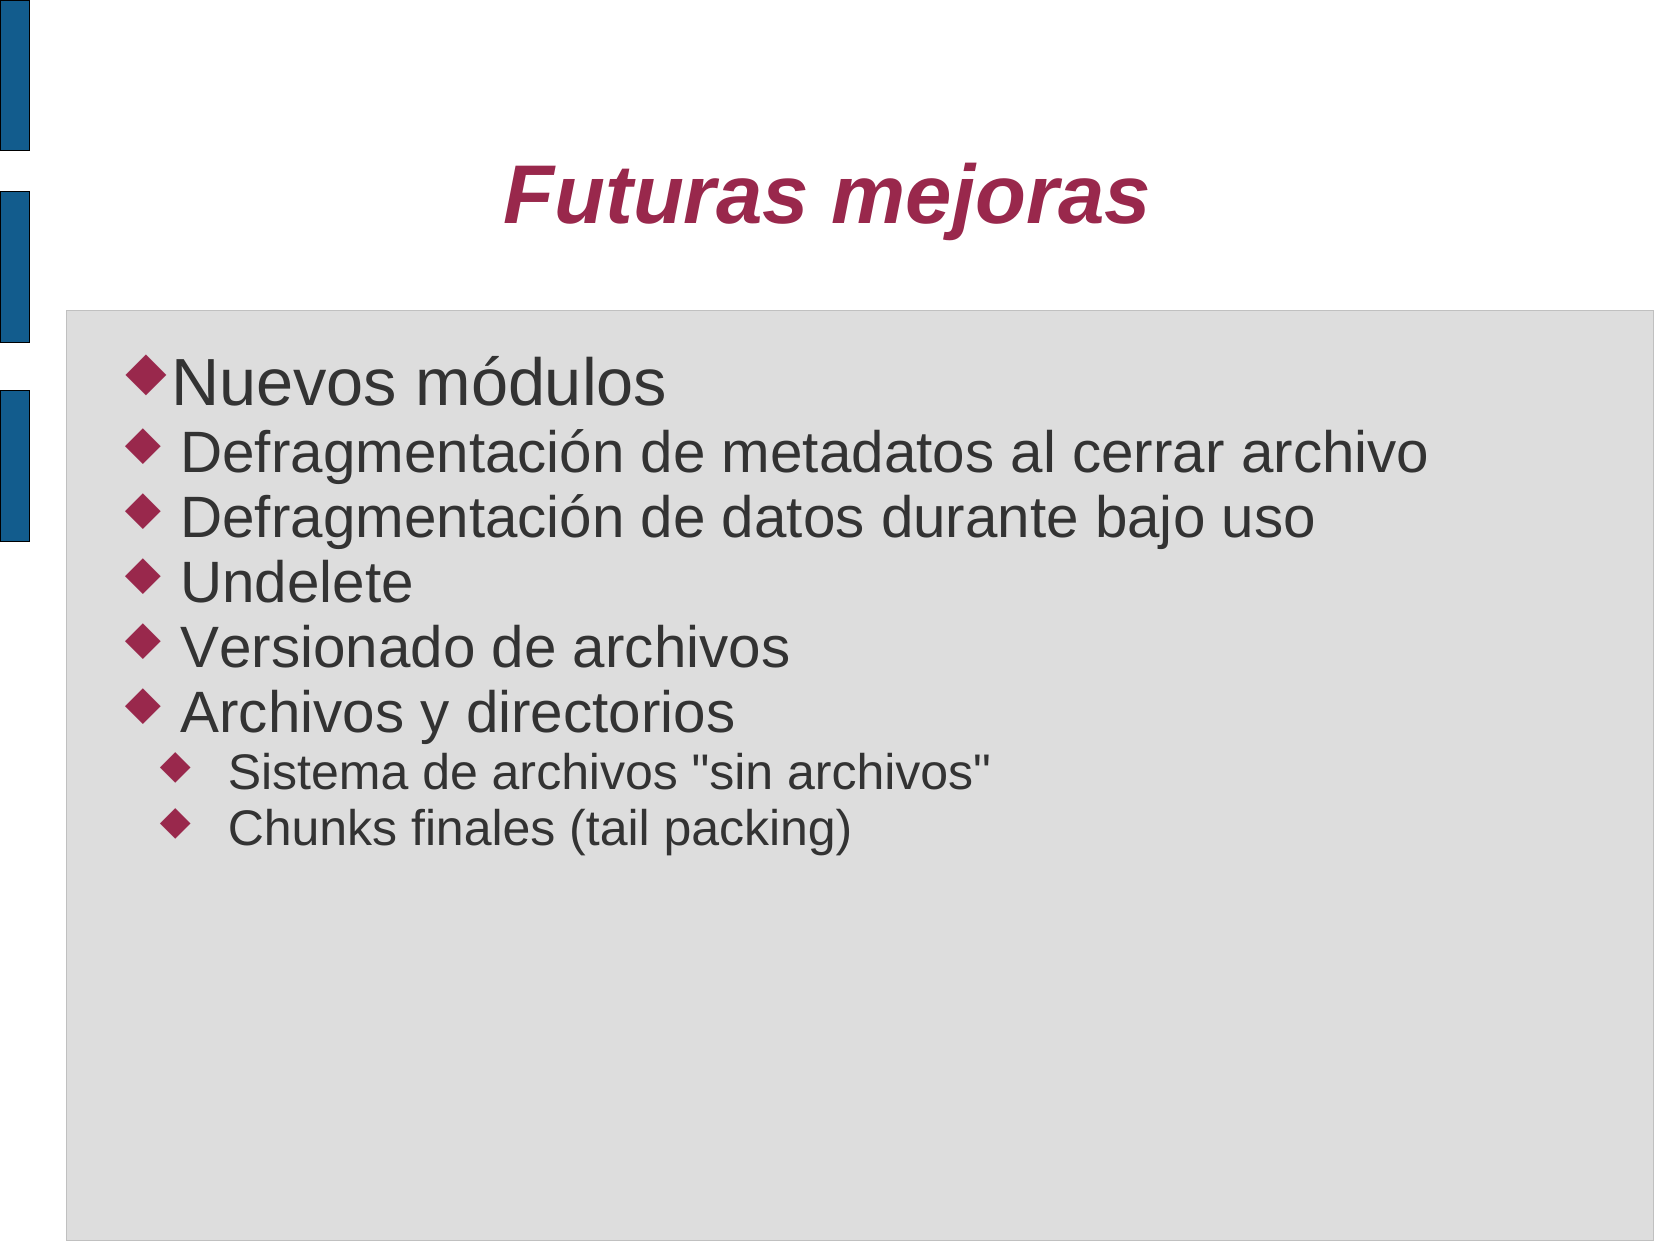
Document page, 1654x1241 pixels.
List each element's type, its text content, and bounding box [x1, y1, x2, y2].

list Nuevos módulos Defragmentación de metadatos al cerrar archivo Defragmentación de datos durante bajo uso Undelete Versionado de archivos Archivos y directorios Sistema de archivos "sin archivos" Chunks finales (tail packing) [121, 344, 1534, 1149]
title Futuras mejoras [121, 98, 1534, 291]
